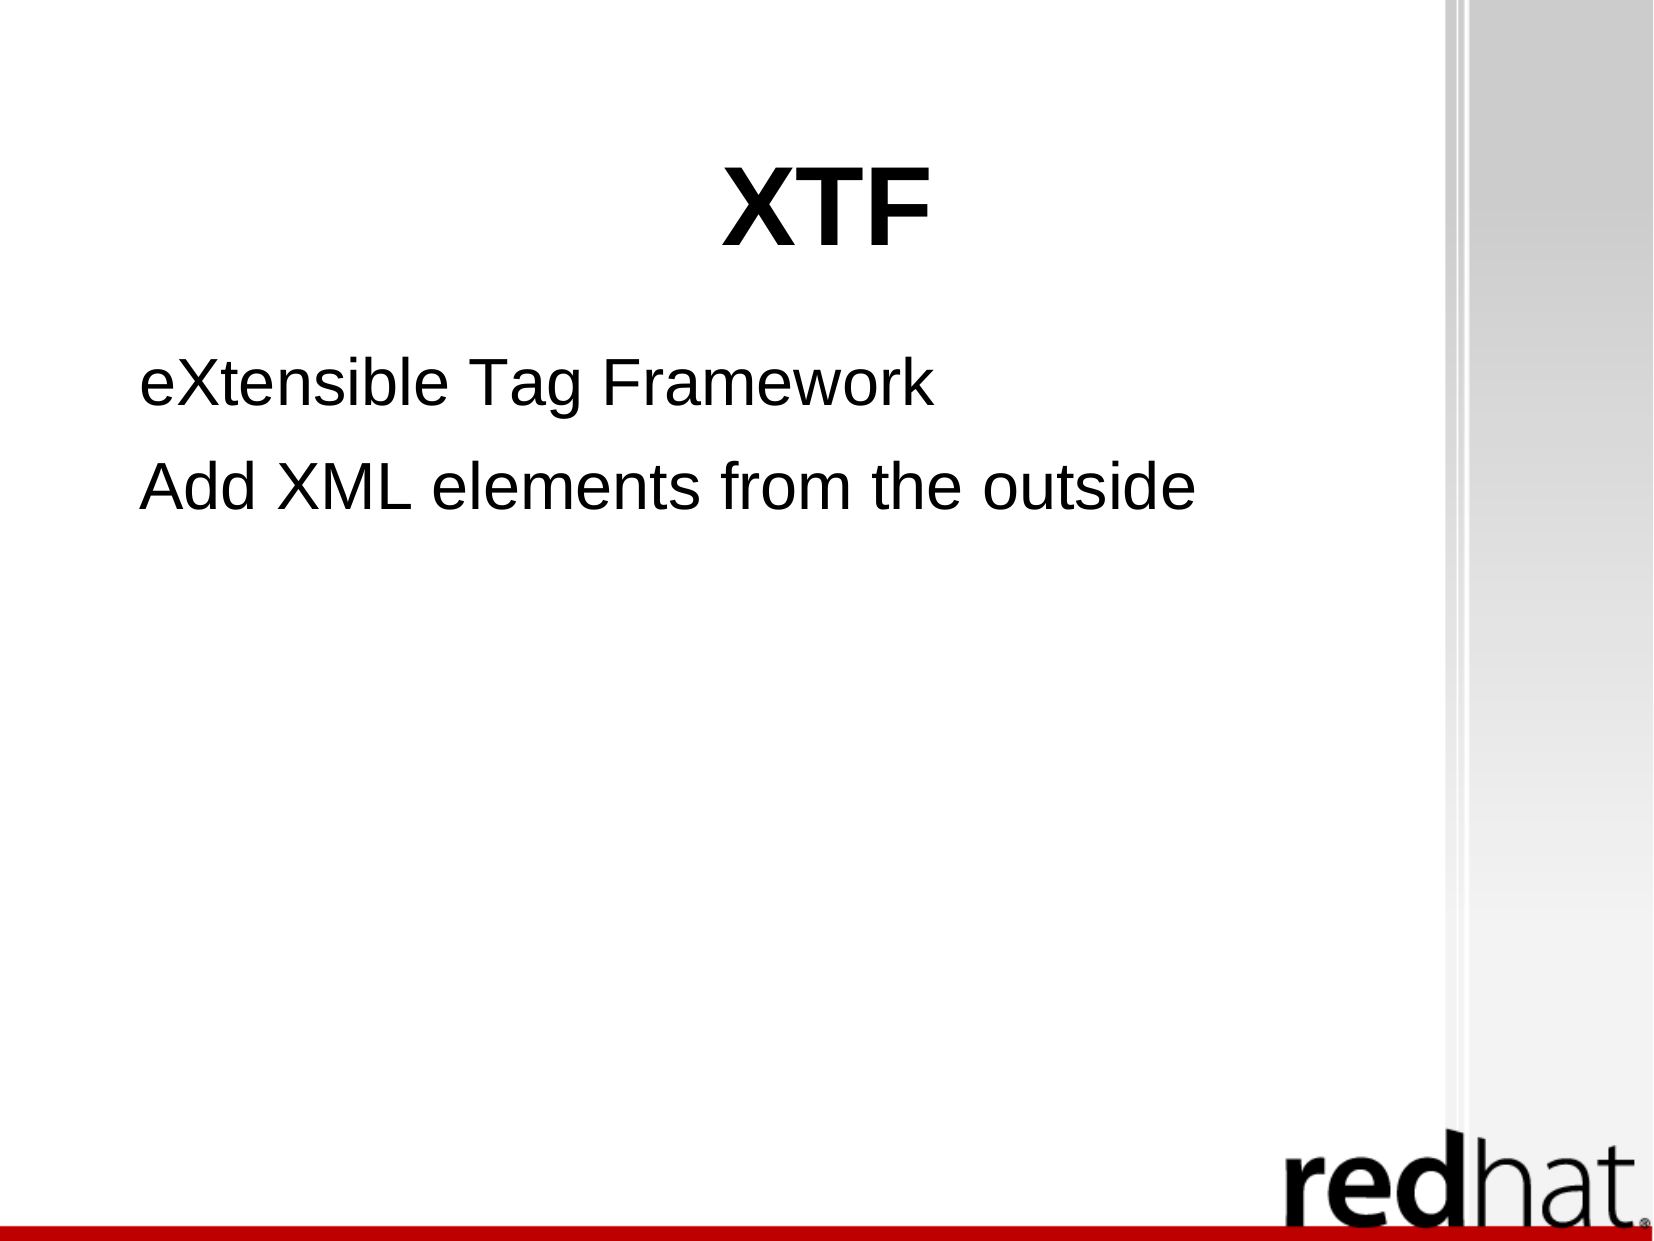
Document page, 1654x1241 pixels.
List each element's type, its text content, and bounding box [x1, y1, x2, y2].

title XTF [121, 102, 1533, 311]
list eXtensible Tag Framework Add XML elements from the outside [121, 344, 1533, 1127]
picture [0, 0, 1654, 1241]
